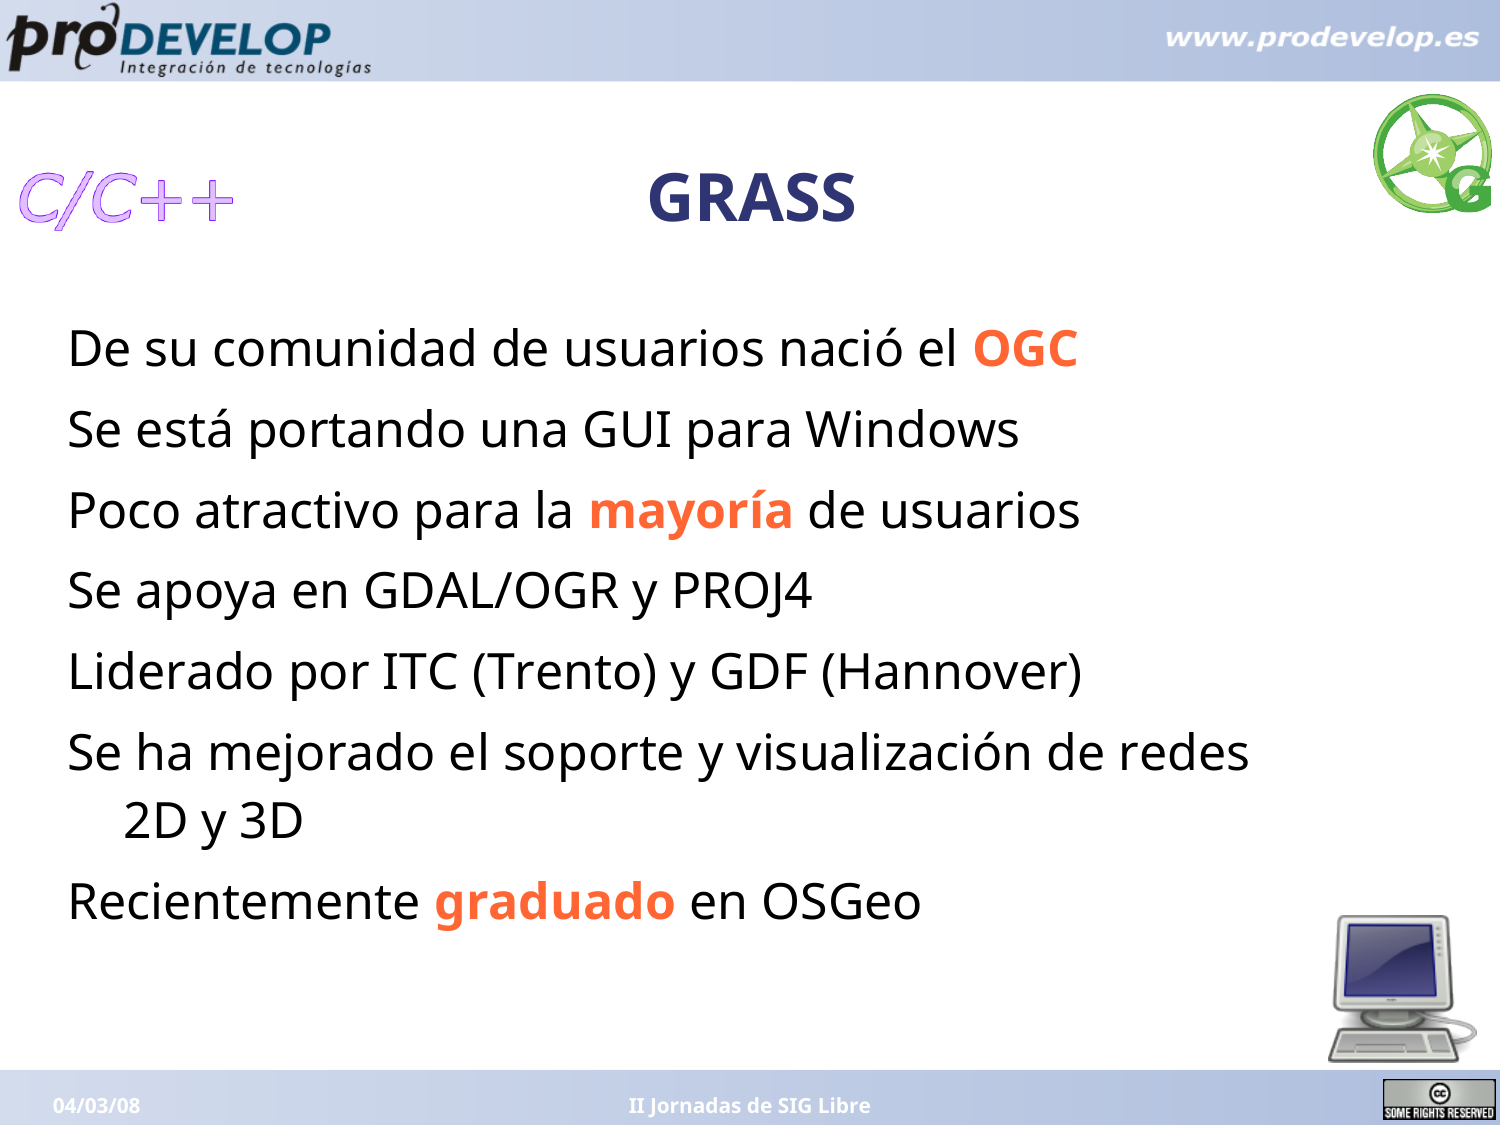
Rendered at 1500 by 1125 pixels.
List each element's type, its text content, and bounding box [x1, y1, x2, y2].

title GRASS [76, 109, 1427, 282]
list De su comunidad de usuarios nació el OGC Se está portando una GUI para Windows Poco atractivo para la mayoría de usuarios Se apoya en GDAL/OGR y PROJ4 Liderado por ITC (Trento) y GDF (Hannover) Se ha mejorado el soporte y visualización de redes 2D y 3D Recientemente graduado en OSGeo [67, 313, 1300, 990]
picture [0, 0, 1500, 1125]
